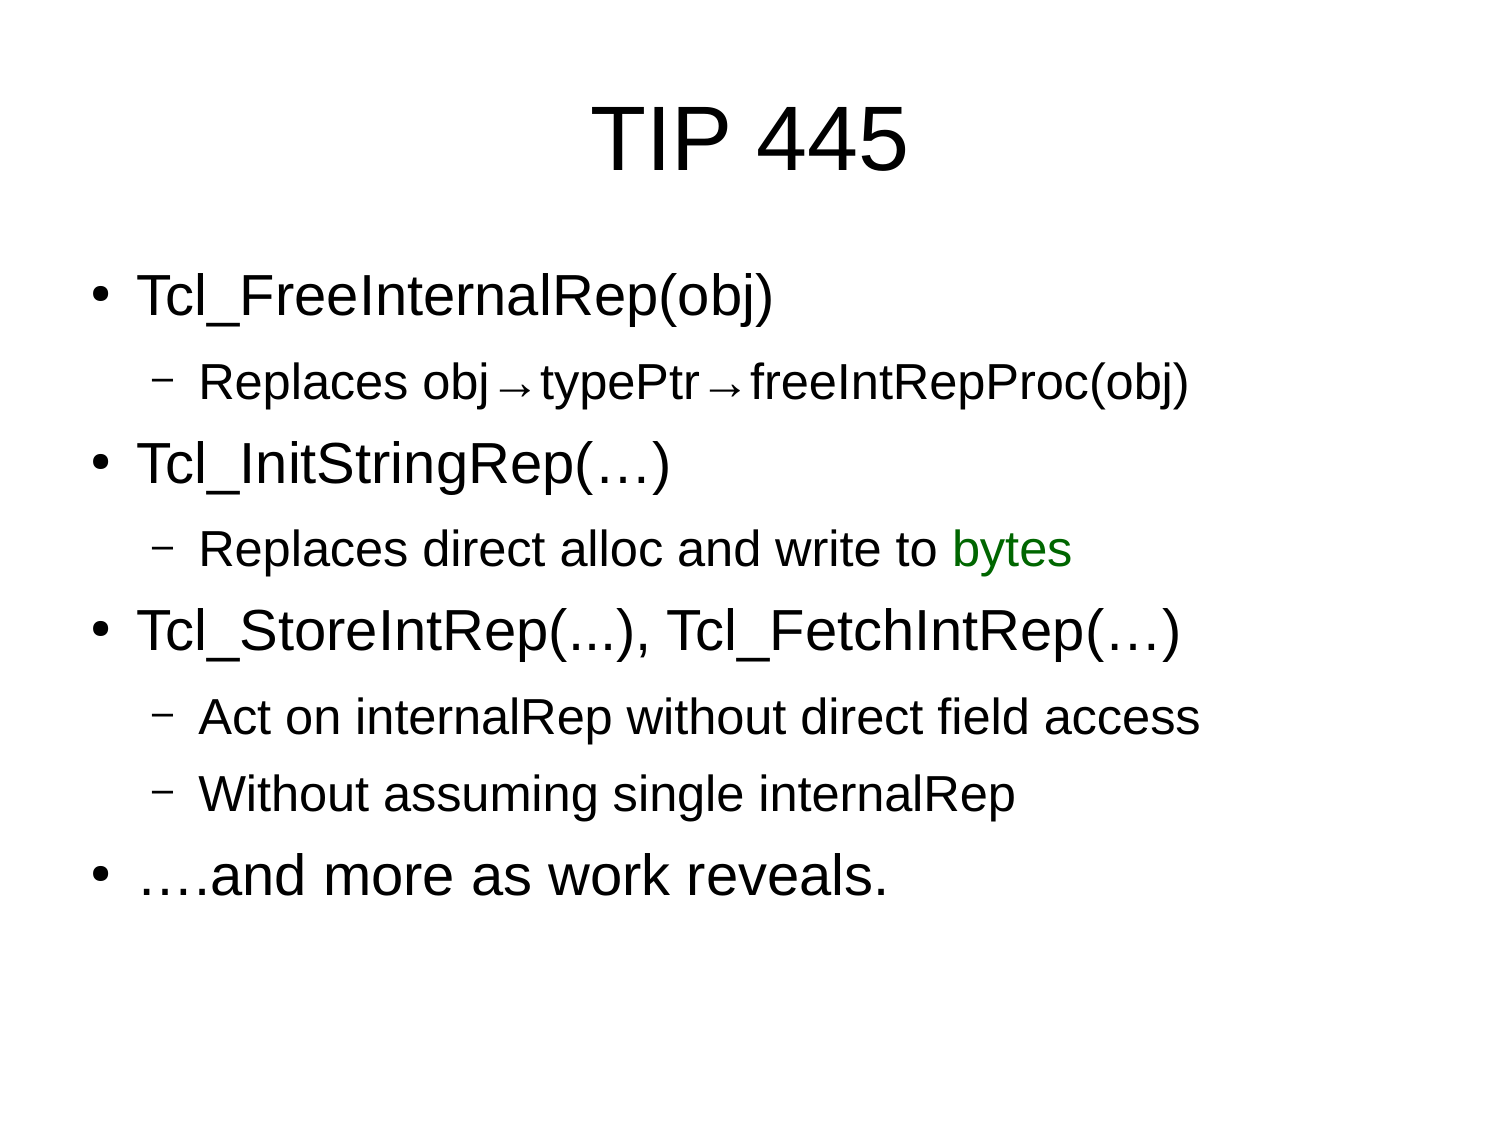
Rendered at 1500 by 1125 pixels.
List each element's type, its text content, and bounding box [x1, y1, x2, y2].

title TIP 445 [75, 44, 1425, 233]
list Tcl_FreeInternalRep(obj) Replaces obj→typePtr→freeIntRepProc(obj) Tcl_InitStringRep(…) Replaces direct alloc and write to bytes Tcl_StoreIntRep(...), Tcl_FetchIntRep(…) Act on internalRep without direct field access Without assuming single internalRep ….and more as work reveals. [75, 263, 1425, 916]
